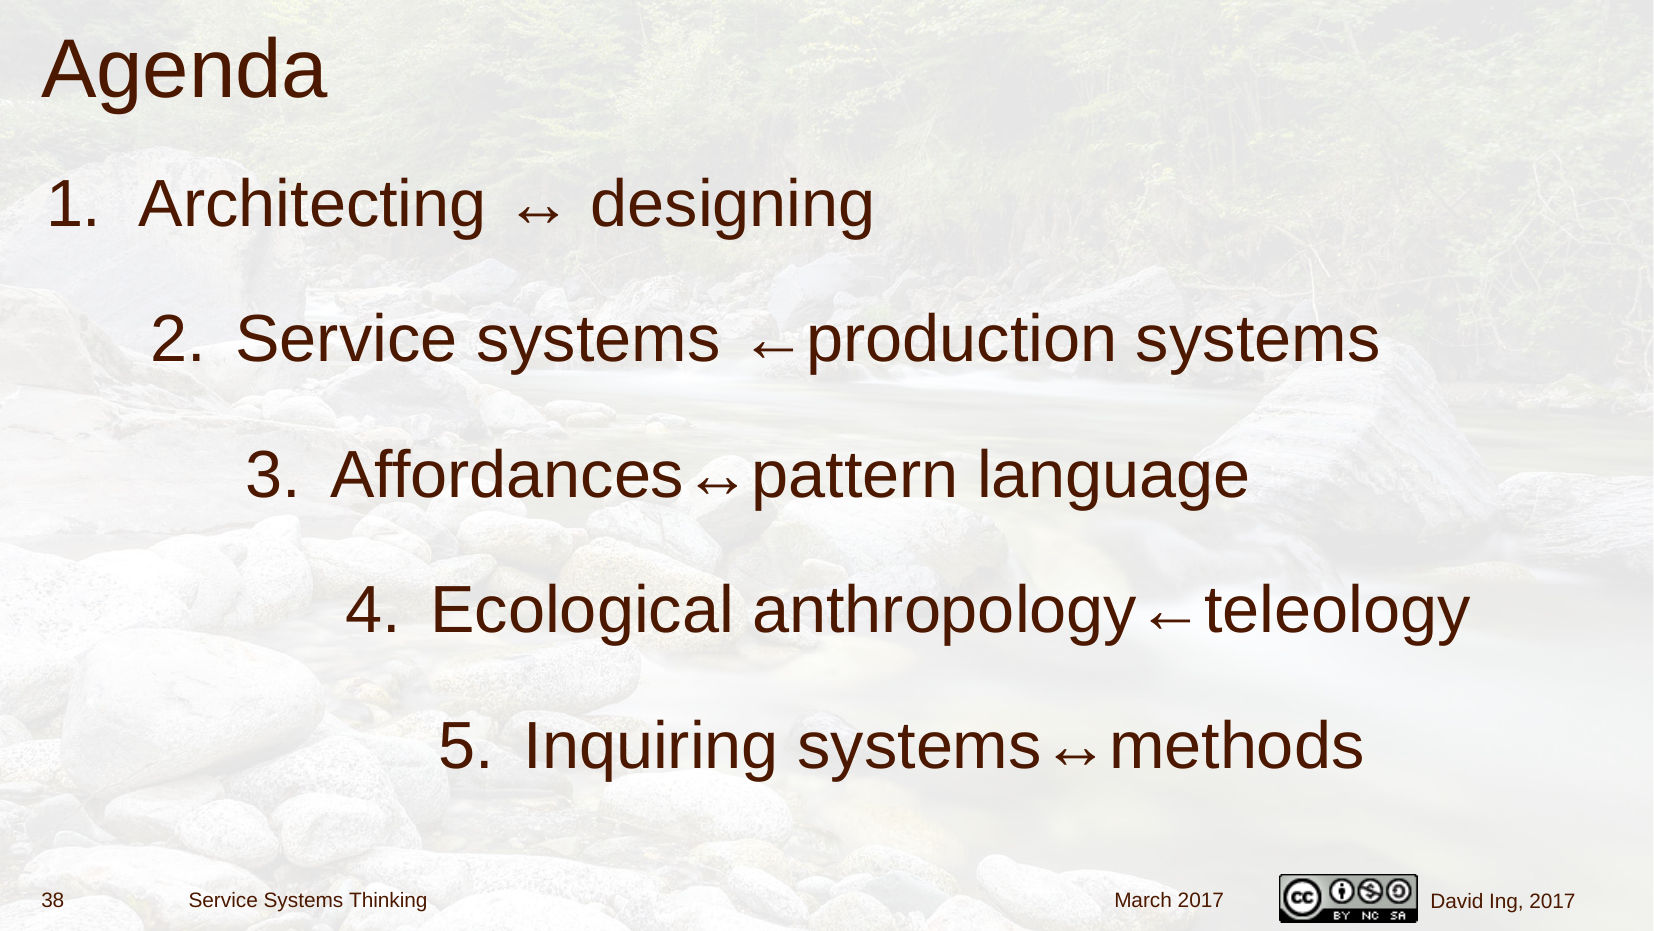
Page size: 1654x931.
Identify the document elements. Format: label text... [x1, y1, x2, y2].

table_cell 5. [416, 700, 509, 836]
picture [0, 0, 1654, 931]
table_cell [316, 700, 416, 836]
table_cell 3. [221, 429, 316, 565]
title Agenda [41, 30, 1613, 126]
table_cell 2. [124, 294, 221, 429]
table_cell [31, 700, 124, 836]
table_cell [31, 565, 124, 700]
table_cell [124, 700, 221, 836]
table_cell Ecological anthropology←teleology [416, 565, 1618, 700]
table_cell Affordances↔pattern language [316, 429, 1618, 565]
table_header 1. [31, 158, 124, 294]
table_cell [31, 429, 124, 565]
table_cell [221, 565, 316, 700]
table_cell [221, 700, 316, 836]
table_cell Inquiring systems↔methods [509, 700, 1618, 836]
table_cell 4. [316, 565, 416, 700]
table_header Architecting ↔ designing [124, 158, 1618, 294]
table_cell [124, 565, 221, 700]
table_cell [124, 429, 221, 565]
table_cell [31, 294, 124, 429]
table_cell Service systems ←production systems [221, 294, 1618, 429]
